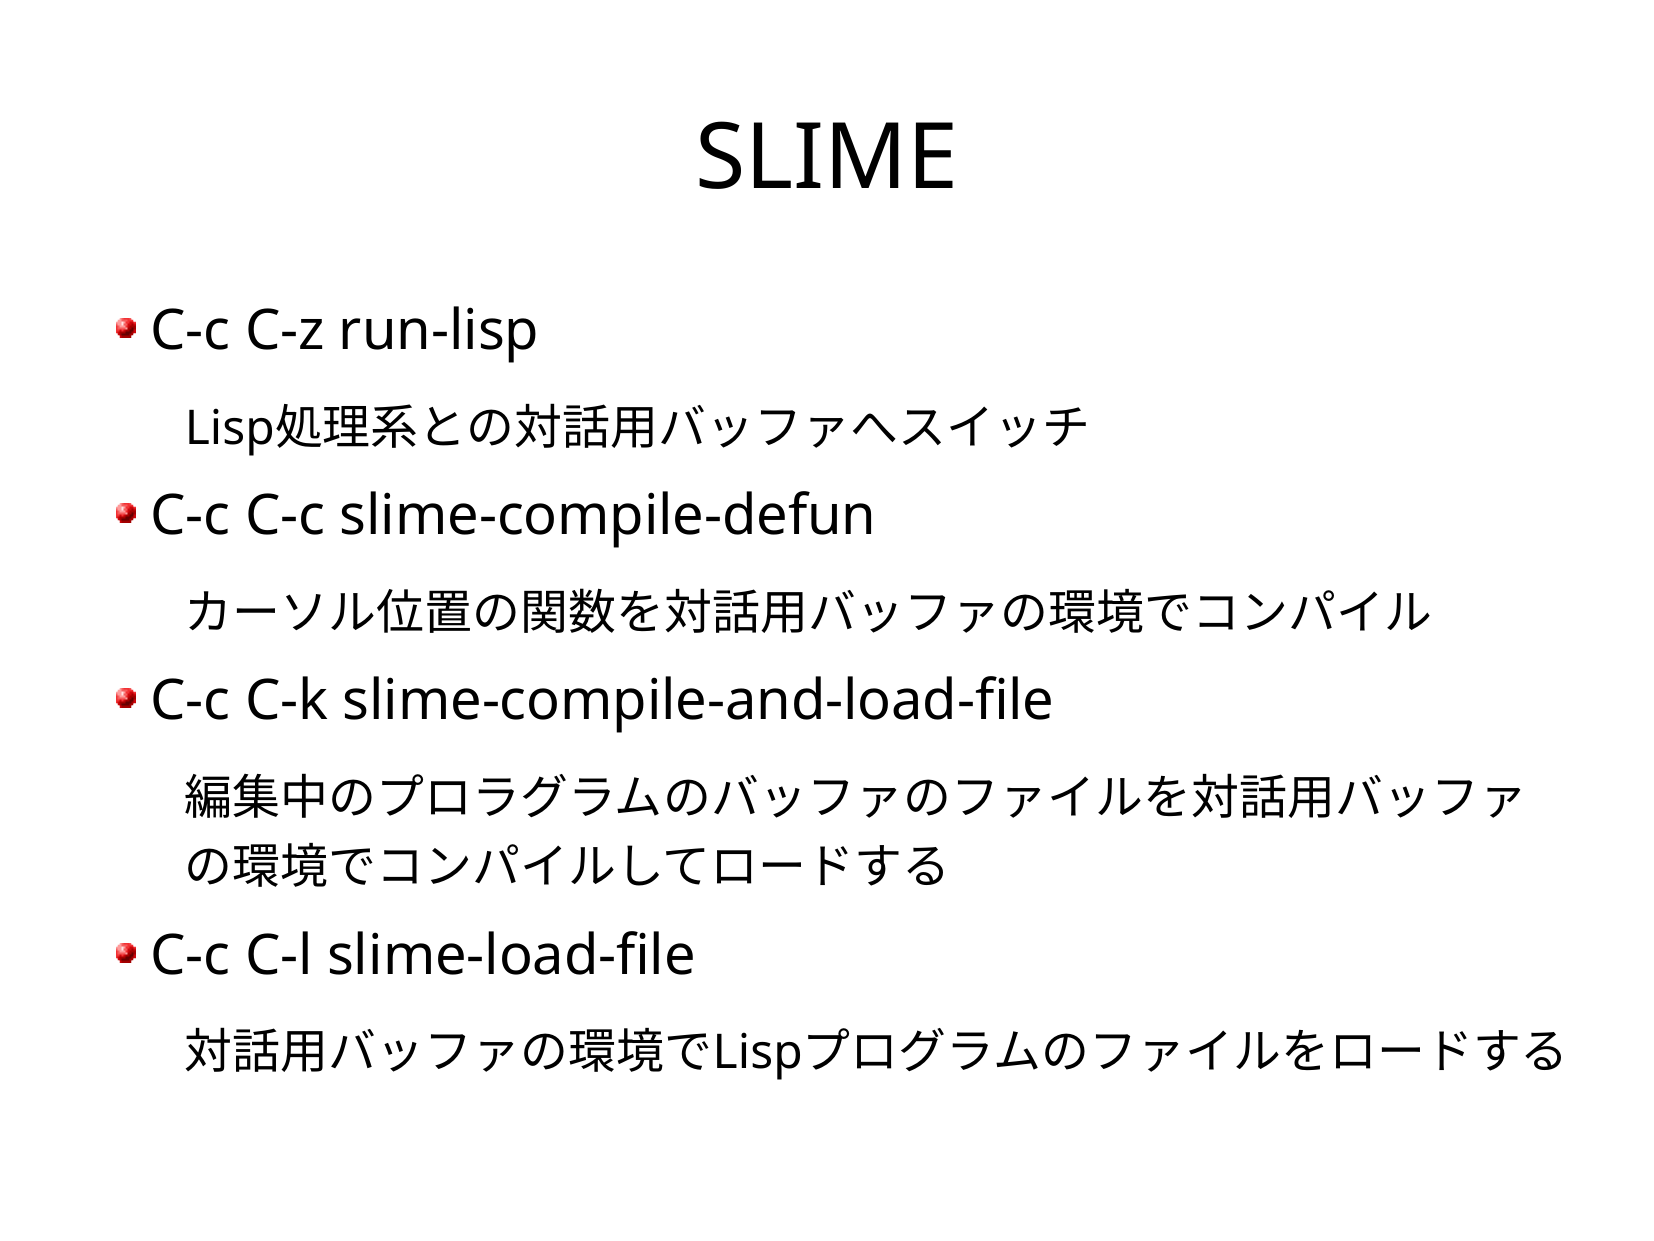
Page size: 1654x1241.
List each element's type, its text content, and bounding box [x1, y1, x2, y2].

title SLIME [82, 56, 1571, 250]
list C-c C-z run-lisp Lisp処理系との対話用バッファへスイッチ C-c C-c slime-compile-defun カーソル位置の関数を対話用バッファの環境でコンパイル C-c C-k slime-compile-and-load-file 編集中のプロラグラムのバッファのファイルを対話用バッファの環境でコンパイルしてロードする C-c C-l slime-load-file 対話用バッファの環境でLispプログラムのファイルをロードする [82, 290, 1571, 1109]
